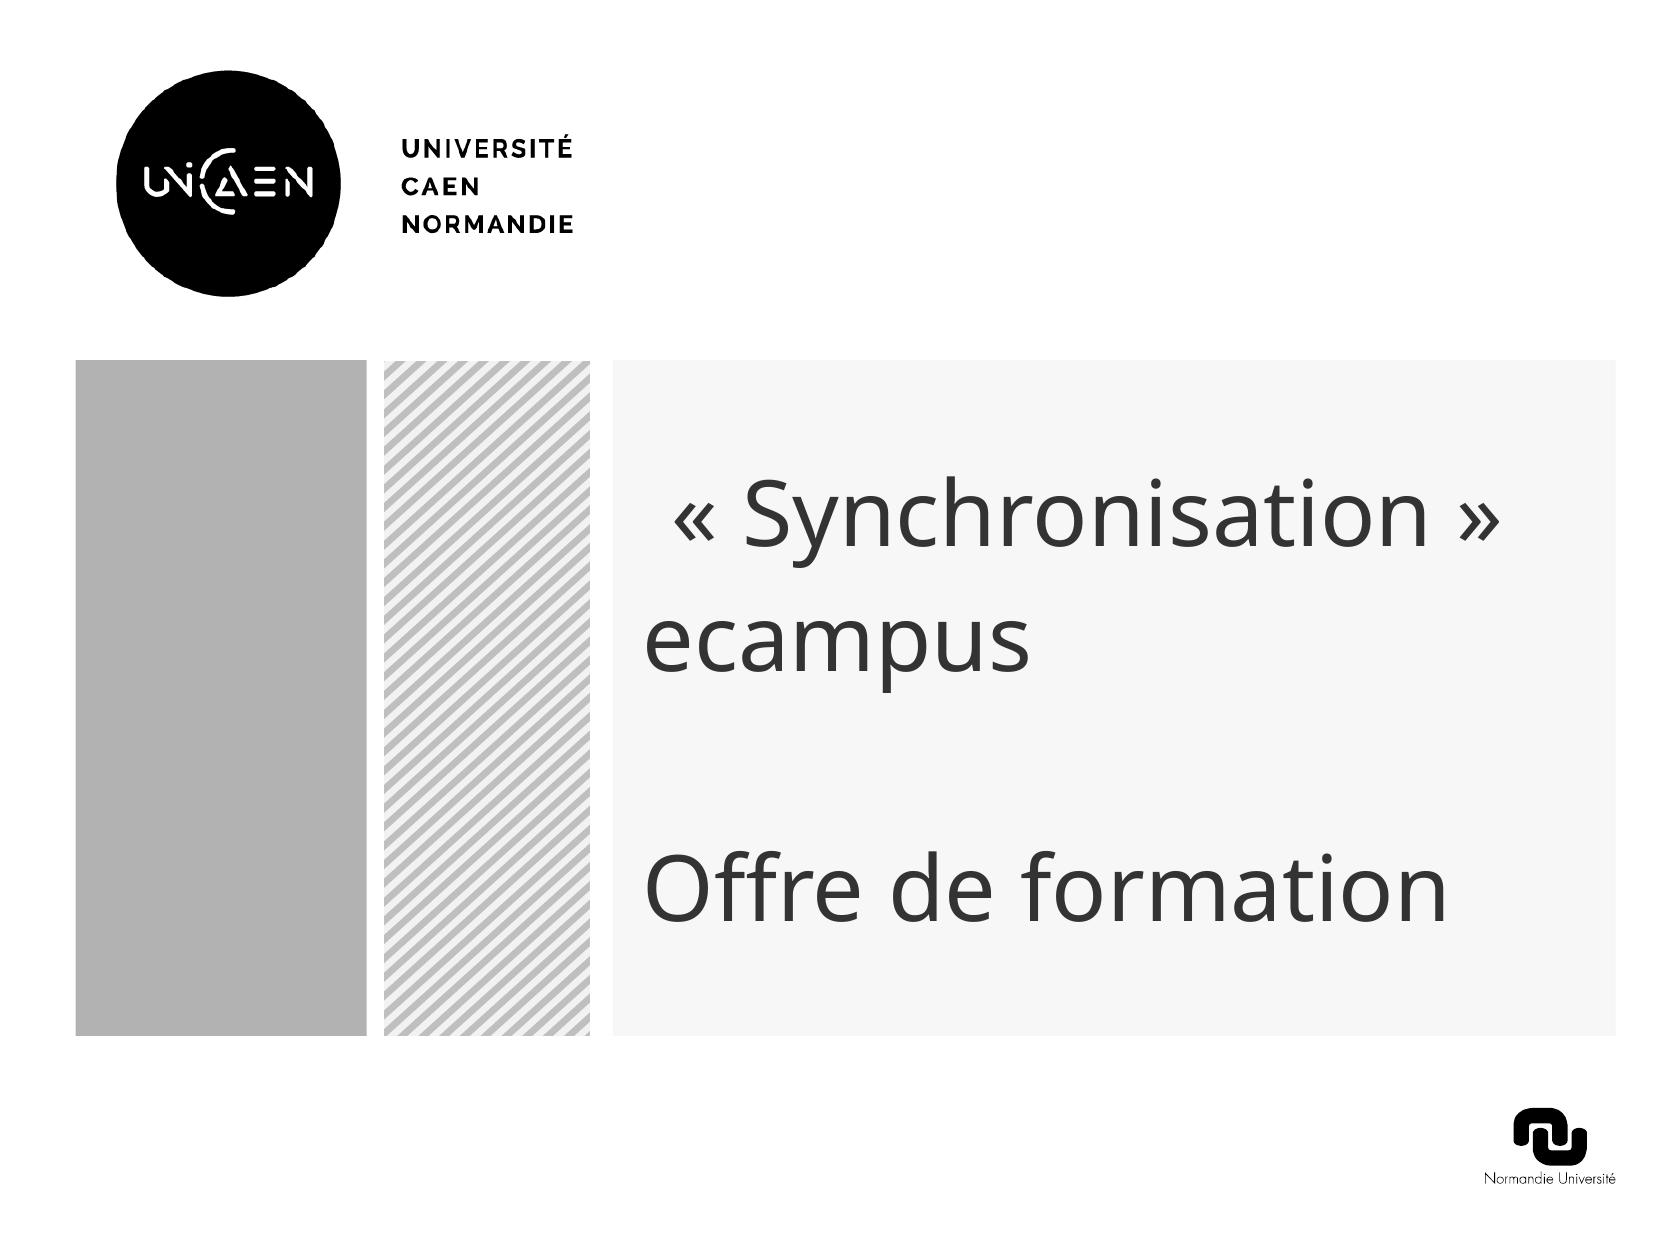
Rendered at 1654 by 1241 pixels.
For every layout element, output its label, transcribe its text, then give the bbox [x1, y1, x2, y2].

picture [69, 20, 351, 347]
title « Synchronisation » ecampus Offre de formation [612, 360, 1619, 1038]
picture [383, 20, 592, 347]
